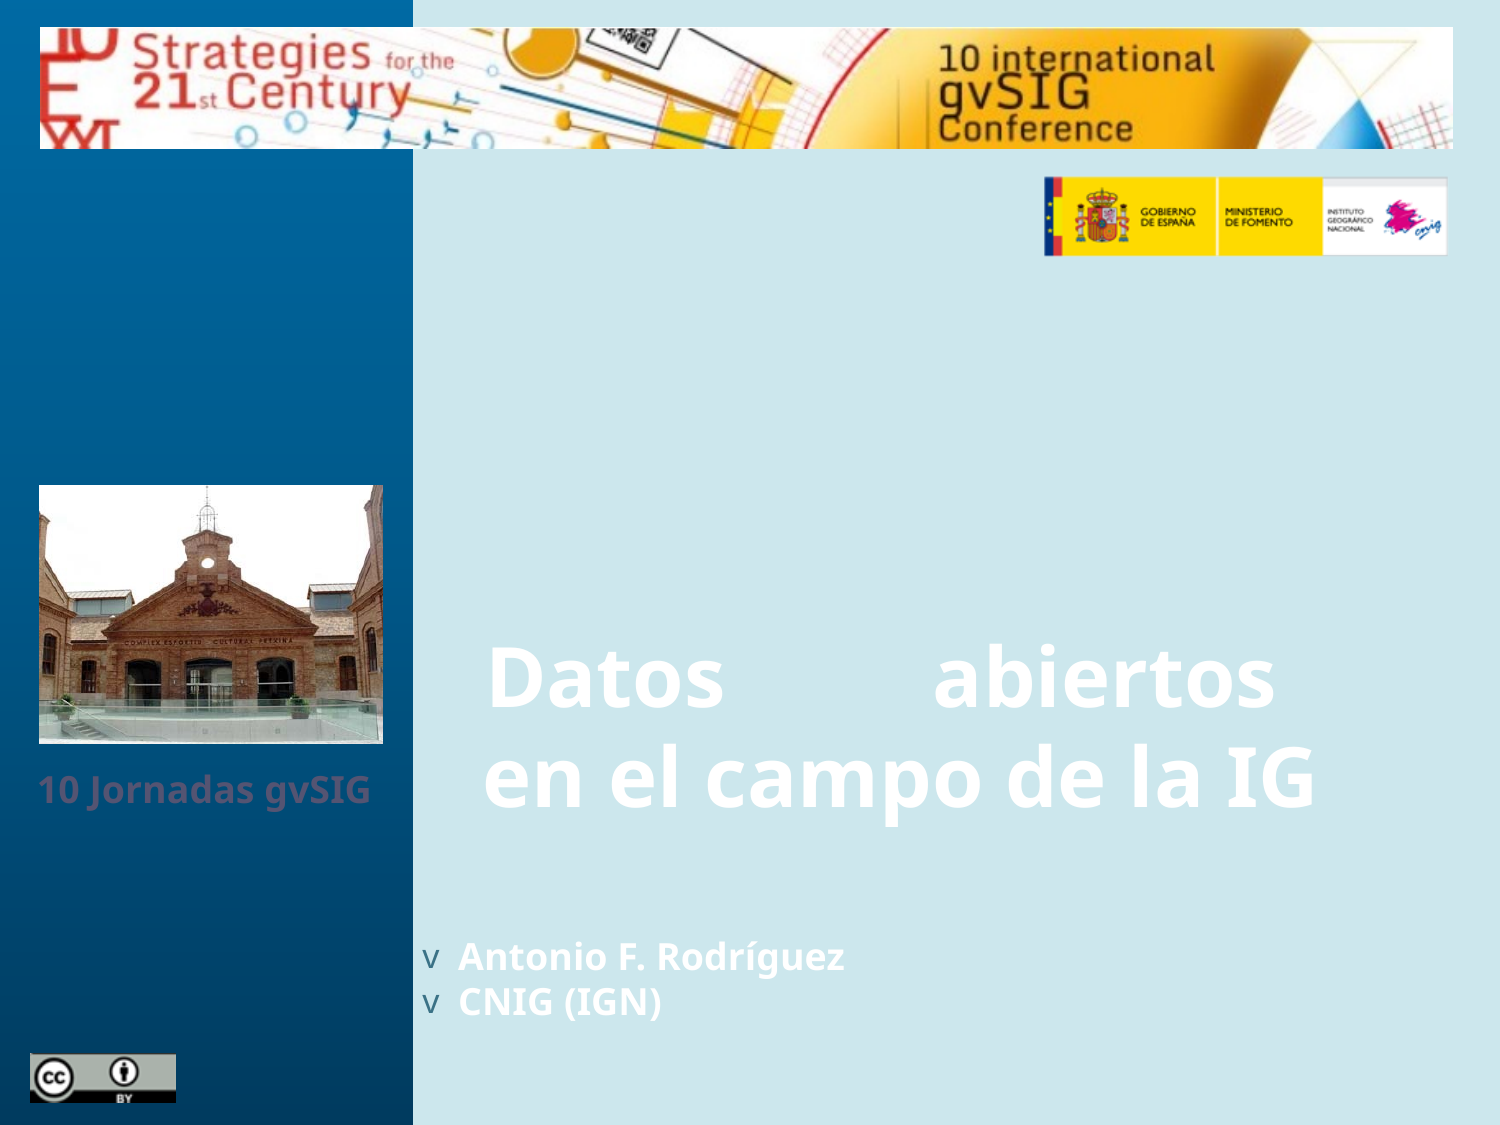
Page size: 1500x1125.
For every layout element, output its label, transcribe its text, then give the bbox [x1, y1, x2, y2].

title Datos abiertos en el campo de la IG [432, 617, 1500, 745]
picture [0, 0, 1500, 1125]
picture [1021, 771, 1040, 798]
subtitle Antonio F. Rodríguez CNIG (IGN) [407, 926, 1480, 1065]
